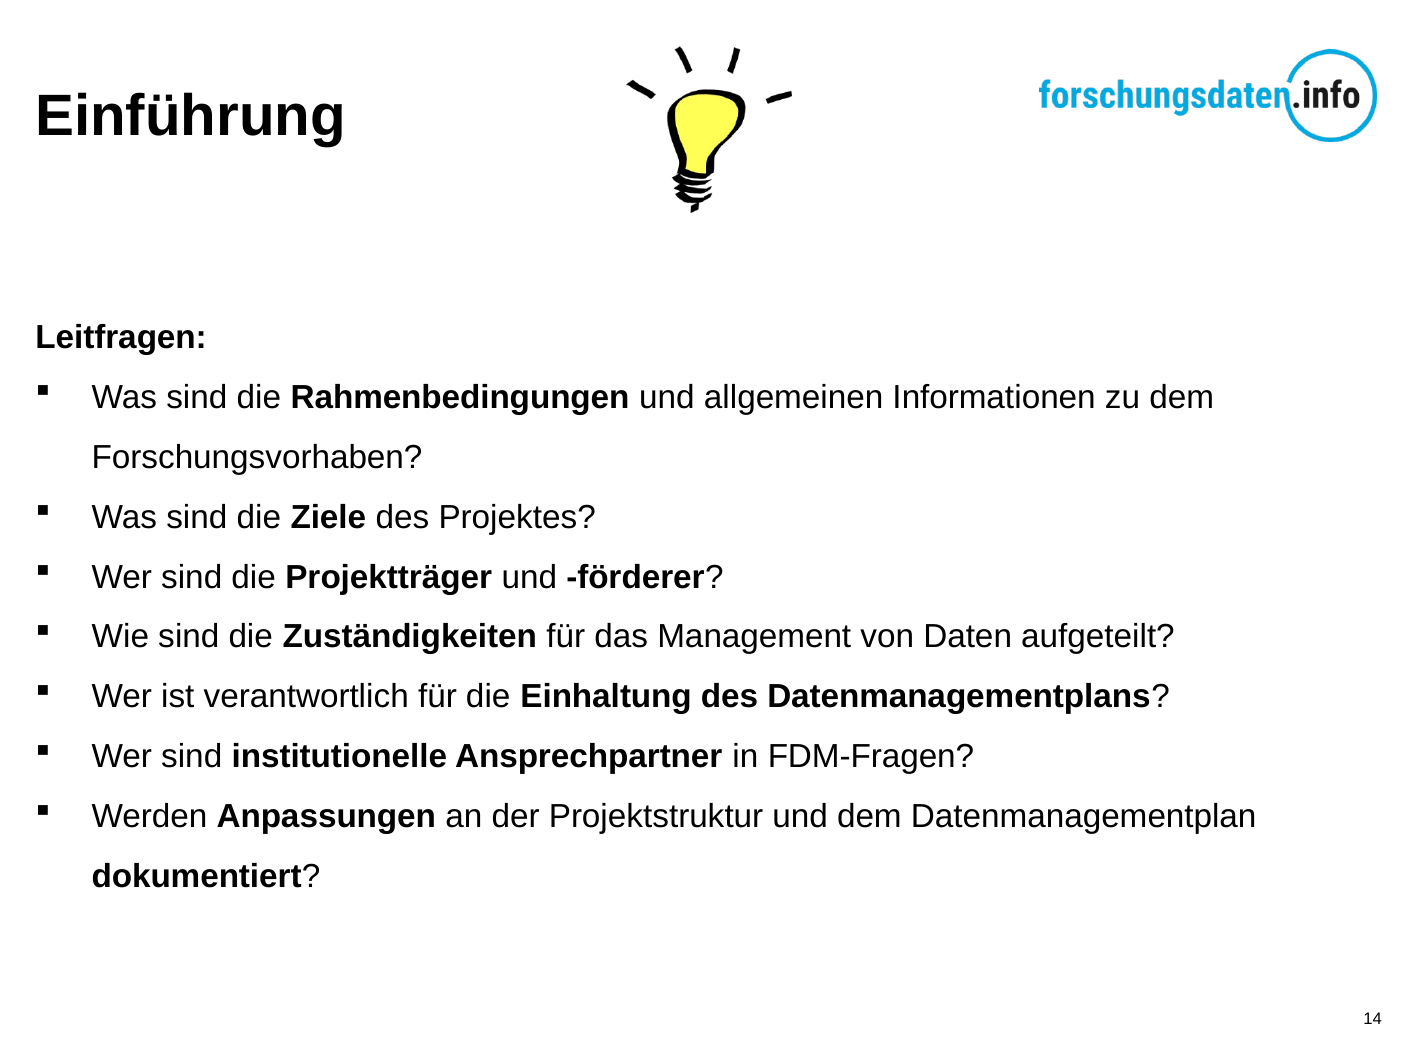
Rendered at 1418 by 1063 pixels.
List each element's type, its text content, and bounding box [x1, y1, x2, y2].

list Leitfragen: Was sind die Rahmenbedingungen und allgemeinen Informationen zu dem Forschungsvorhaben? Was sind die Ziele des Projektes? Wer sind die Projektträger und -förderer? Wie sind die Zuständigkeiten für das Management von Daten aufgeteilt? Wer ist verantwortlich für die Einhaltung des Datenmanagementplans? Wer sind institutionelle Ansprechpartner in FDM-Fragen? Werden Anpassungen an der Projektstruktur und dem Datenmanagementplan dokumentiert? [35, 295, 1382, 940]
picture [626, 46, 792, 213]
title Einführung [35, 76, 1022, 254]
picture [1039, 49, 1372, 142]
picture [1339, 49, 1377, 85]
picture [1342, 107, 1377, 142]
slide_number <Nummer> [1015, 1003, 1382, 1028]
